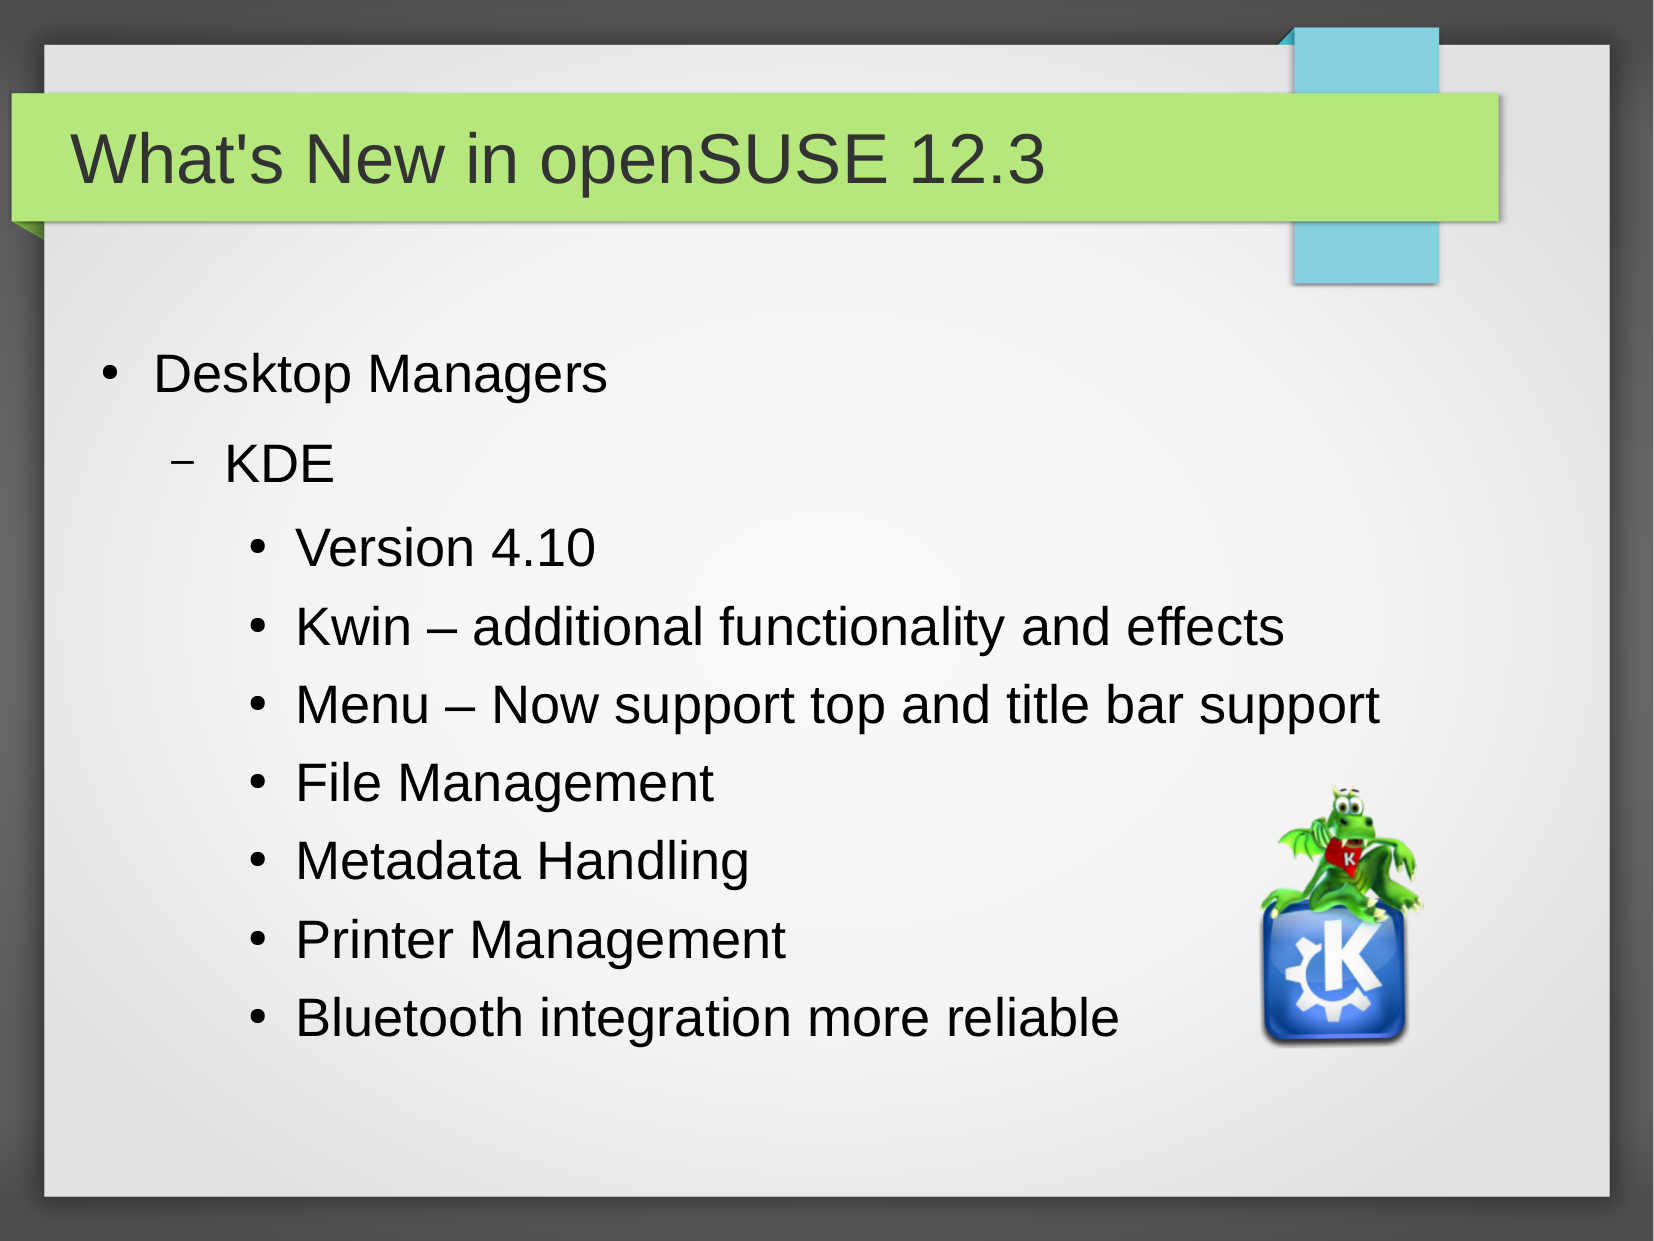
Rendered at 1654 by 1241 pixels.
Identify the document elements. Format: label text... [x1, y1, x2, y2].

list Desktop Managers KDE Version 4.10 Kwin – additional functionality and effects Menu – Now support top and title bar support File Management Metadata Handling Printer Management Bluetooth integration more reliable [82, 343, 1538, 1063]
picture [0, 0, 1654, 1241]
title What's New in openSUSE 12.3 [70, 106, 1229, 213]
